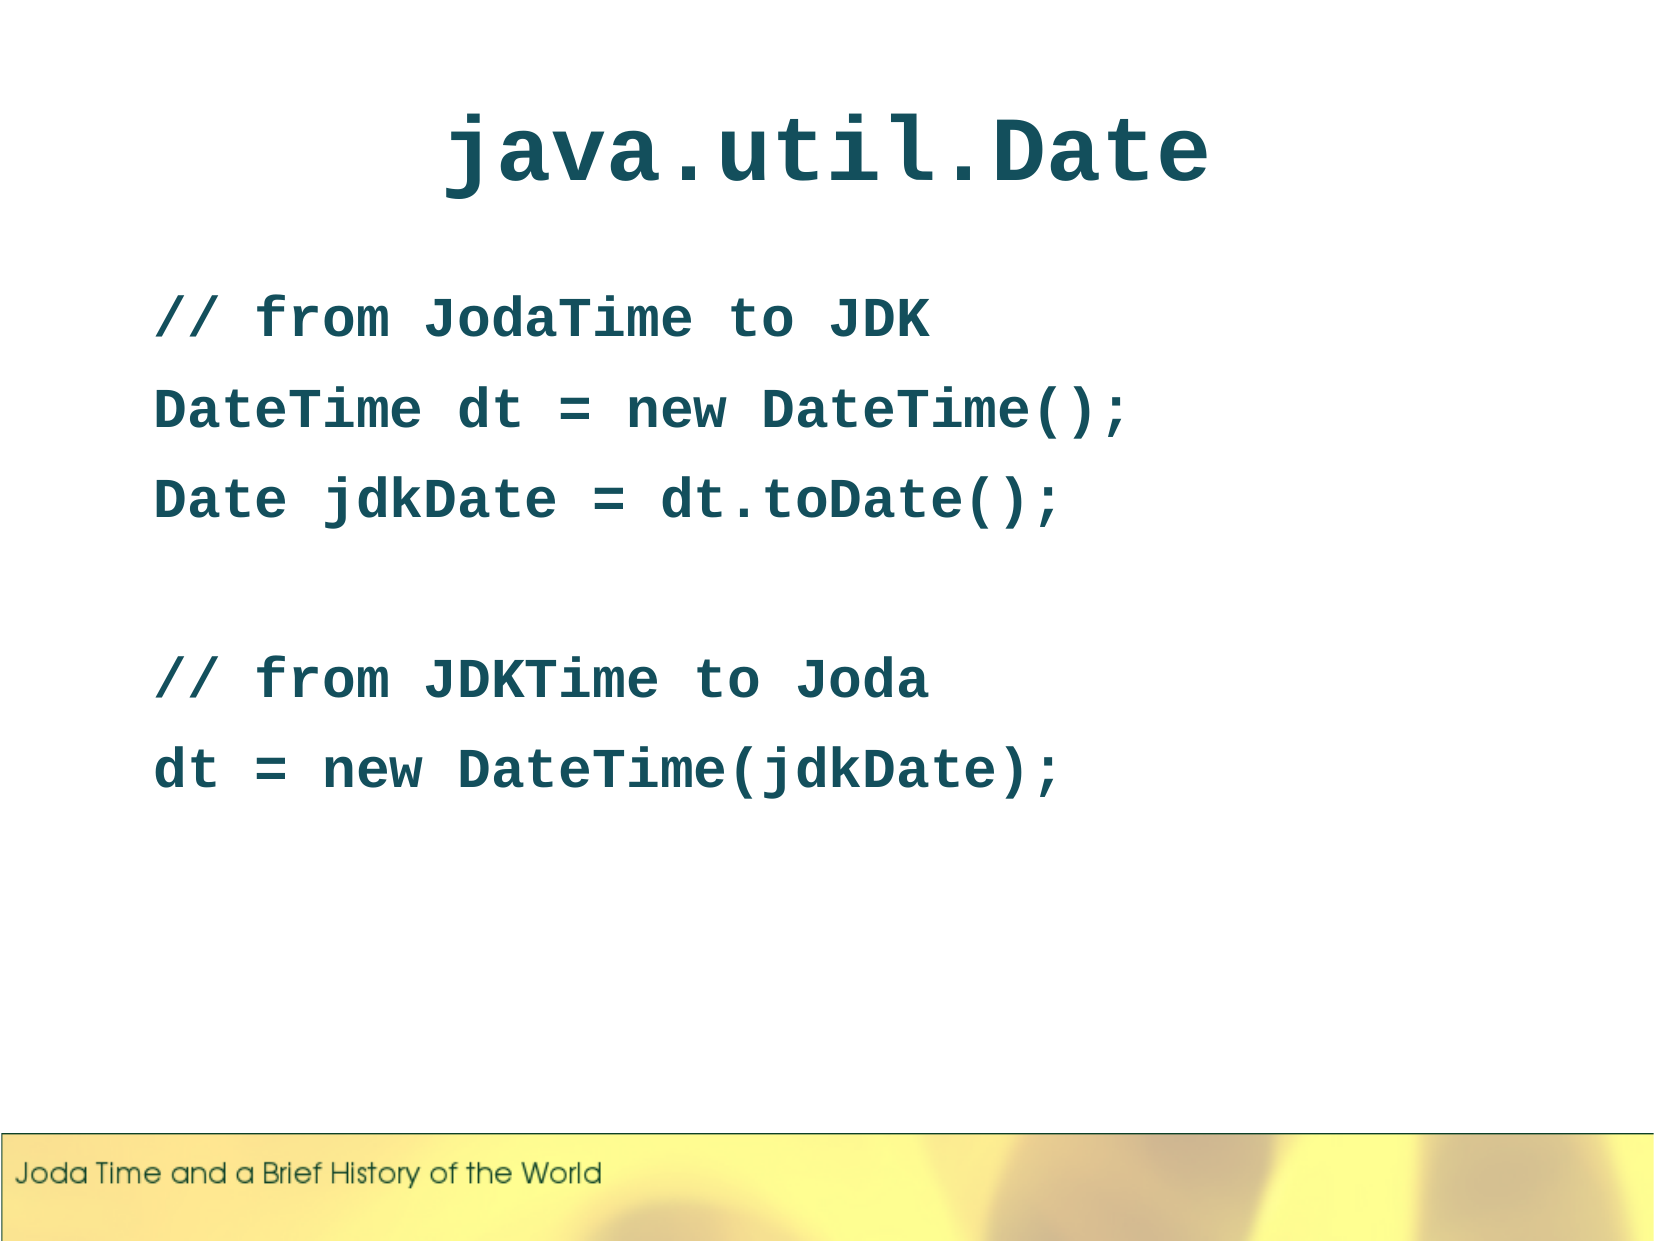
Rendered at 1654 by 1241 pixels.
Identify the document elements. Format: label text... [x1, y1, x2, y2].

title java.util.Date [82, 49, 1571, 257]
picture [1, 1133, 1654, 1241]
list // from JodaTime to JDK DateTime dt = new DateTime(); Date jdkDate = dt.toDate(); // from JDKTime to Joda dt = new DateTime(jdkDate); [82, 290, 1571, 1109]
